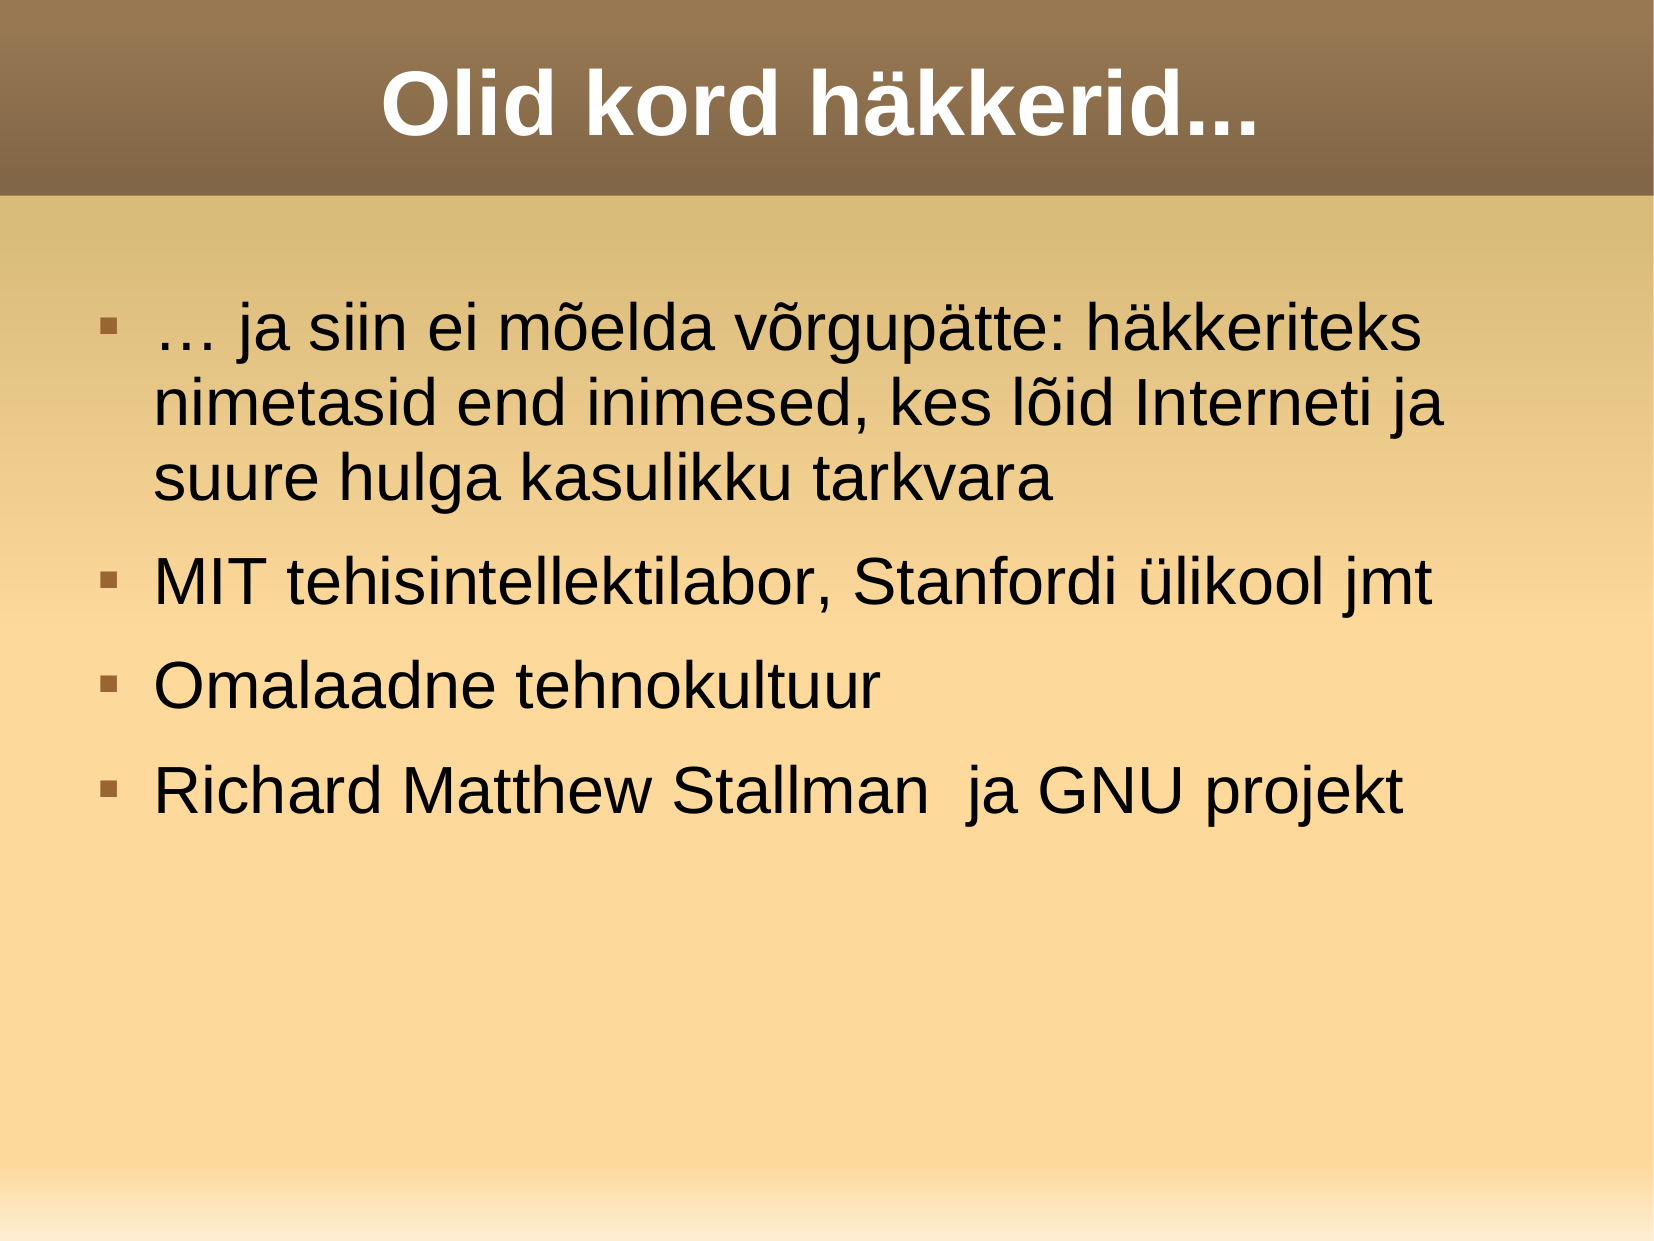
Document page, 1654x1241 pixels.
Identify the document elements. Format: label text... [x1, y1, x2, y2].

title Olid kord häkkerid... [76, 7, 1565, 200]
picture [0, 0, 1654, 1241]
list … ja siin ei mõelda võrgupätte: häkkeriteks nimetasid end inimesed, kes lõid Interneti ja suure hulga kasulikku tarkvara MIT tehisintellektilabor, Stanfordi ülikool jmt Omalaadne tehnokultuur Richard Matthew Stallman ja GNU projekt [82, 290, 1571, 1094]
